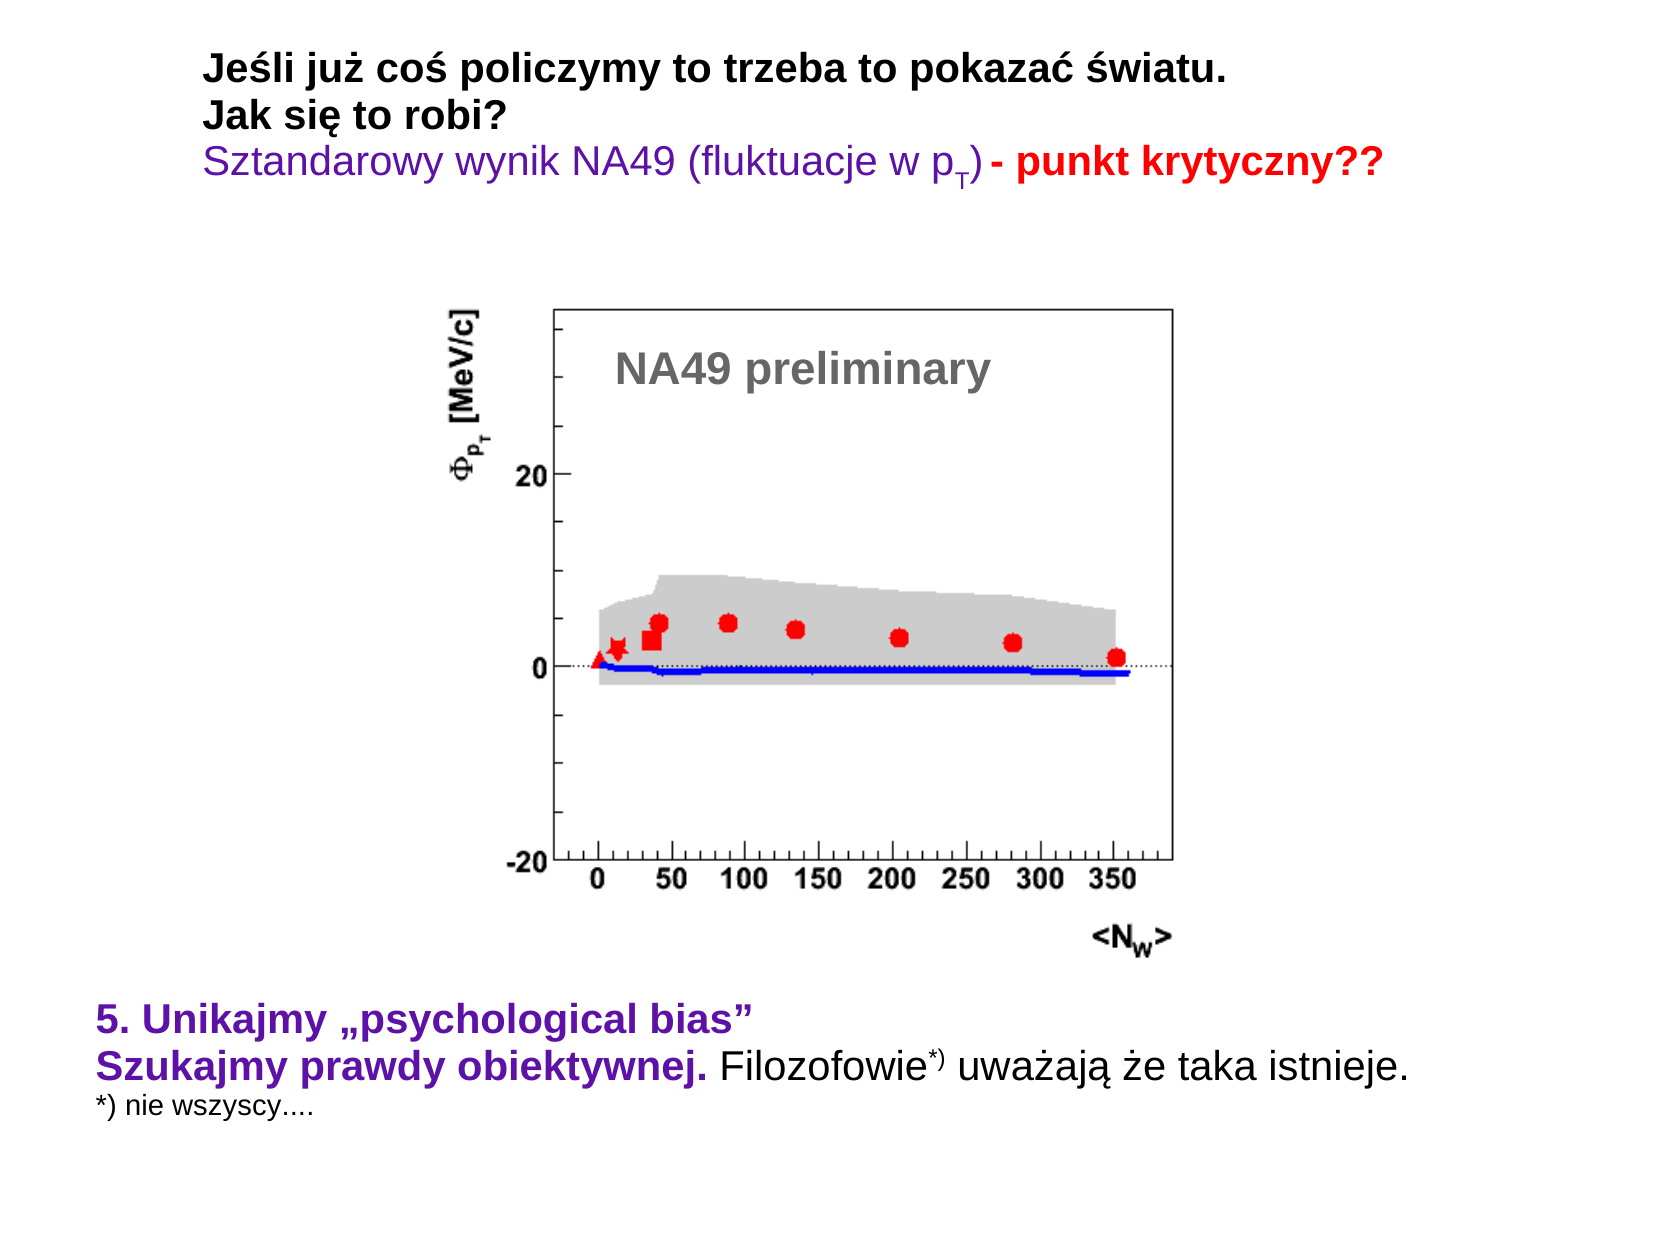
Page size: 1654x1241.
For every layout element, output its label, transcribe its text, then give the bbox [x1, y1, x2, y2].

picture [412, 227, 1256, 988]
text_box 5. Unikajmy „psychological bias” Szukajmy prawdy obiektywnej. Filozofowie*) uważają że taka istnieje. *) nie wszyscy.... [80, 988, 1501, 1144]
text_box Jeśli już coś policzymy to trzeba to pokazać światu. Jak się to robi? Sztandarowy wynik NA49 (fluktuacje w pT) - punkt krytyczny?? [187, 37, 1463, 834]
text_box NA49 preliminary [600, 336, 1163, 411]
